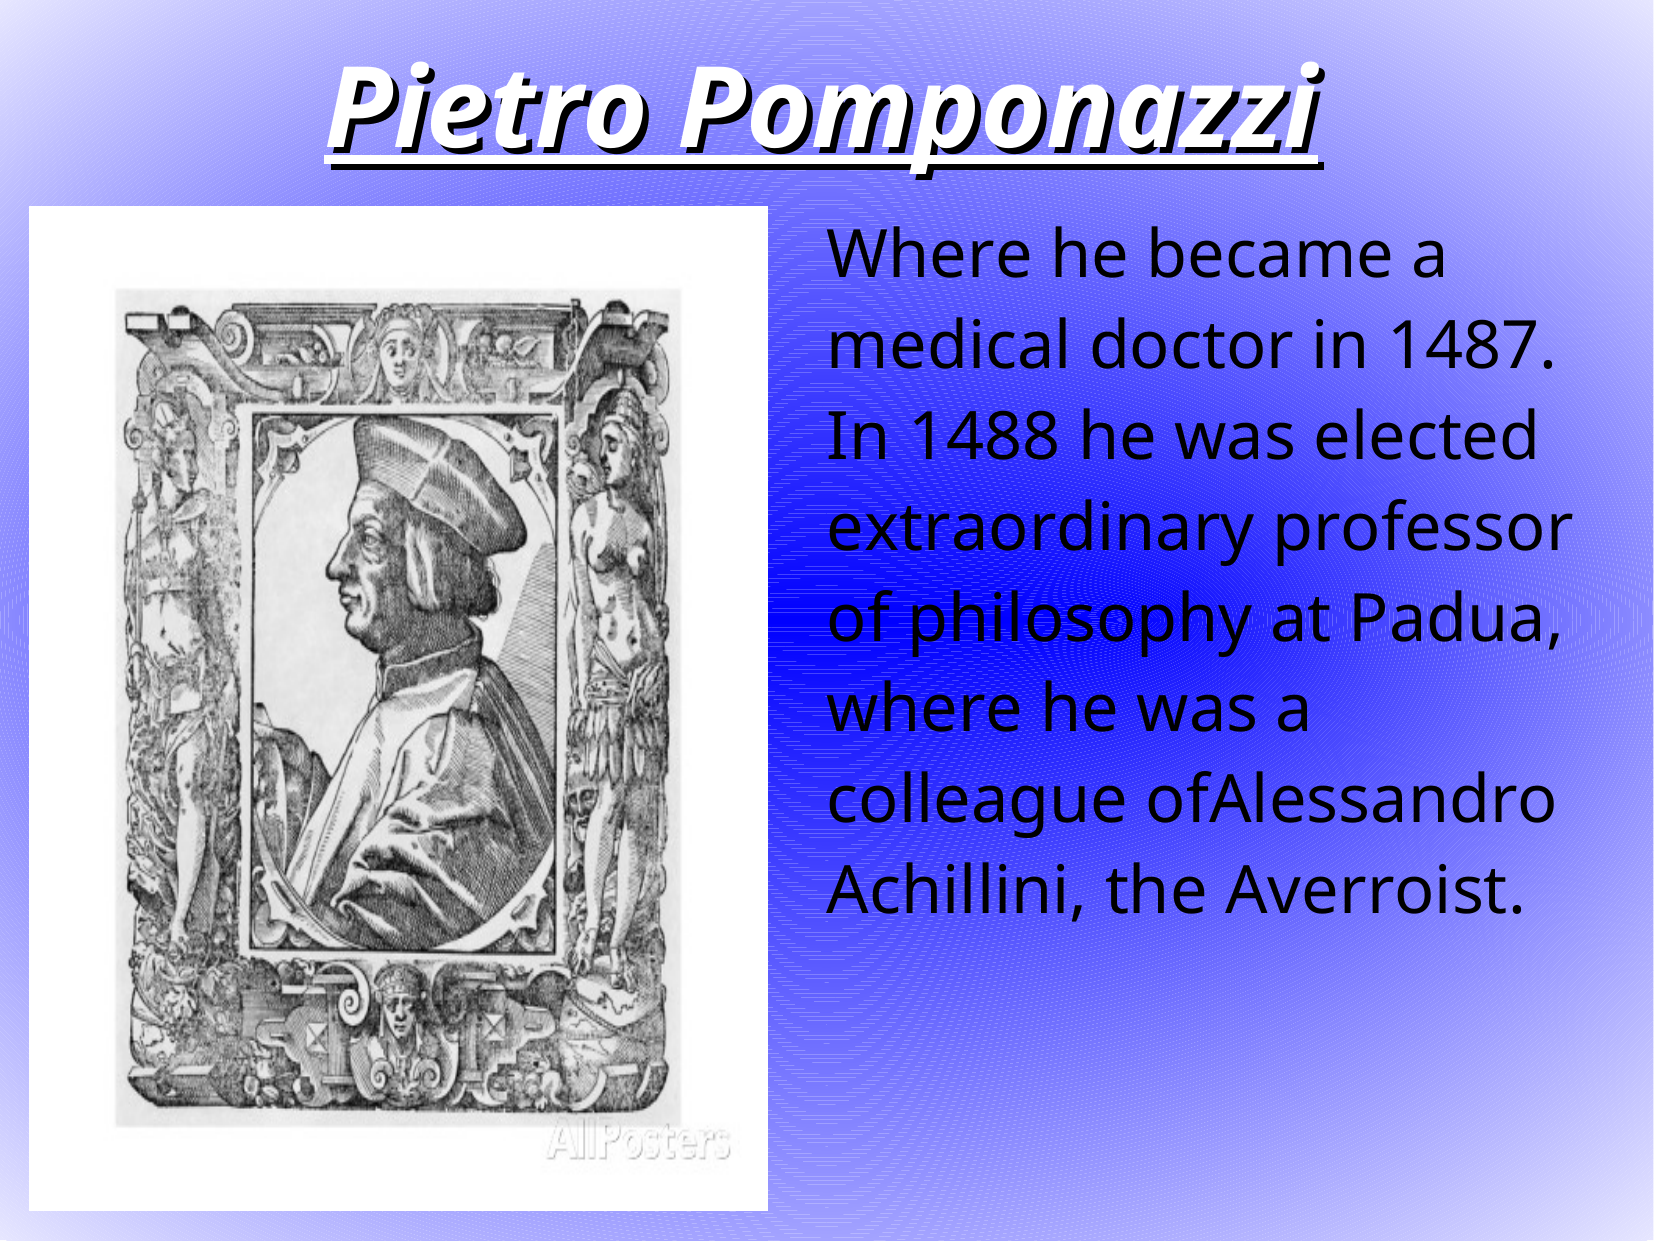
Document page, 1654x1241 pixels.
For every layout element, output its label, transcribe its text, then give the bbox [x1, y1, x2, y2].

picture [29, 206, 768, 1211]
title Pietro Pomponazzi [76, 7, 1565, 200]
list Where he became a medical doctor in 1487. In 1488 he was elected extraordinary professor of philosophy at Padua, where he was a colleague ofAlessandro Achillini, the Averroist. [826, 206, 1625, 1211]
